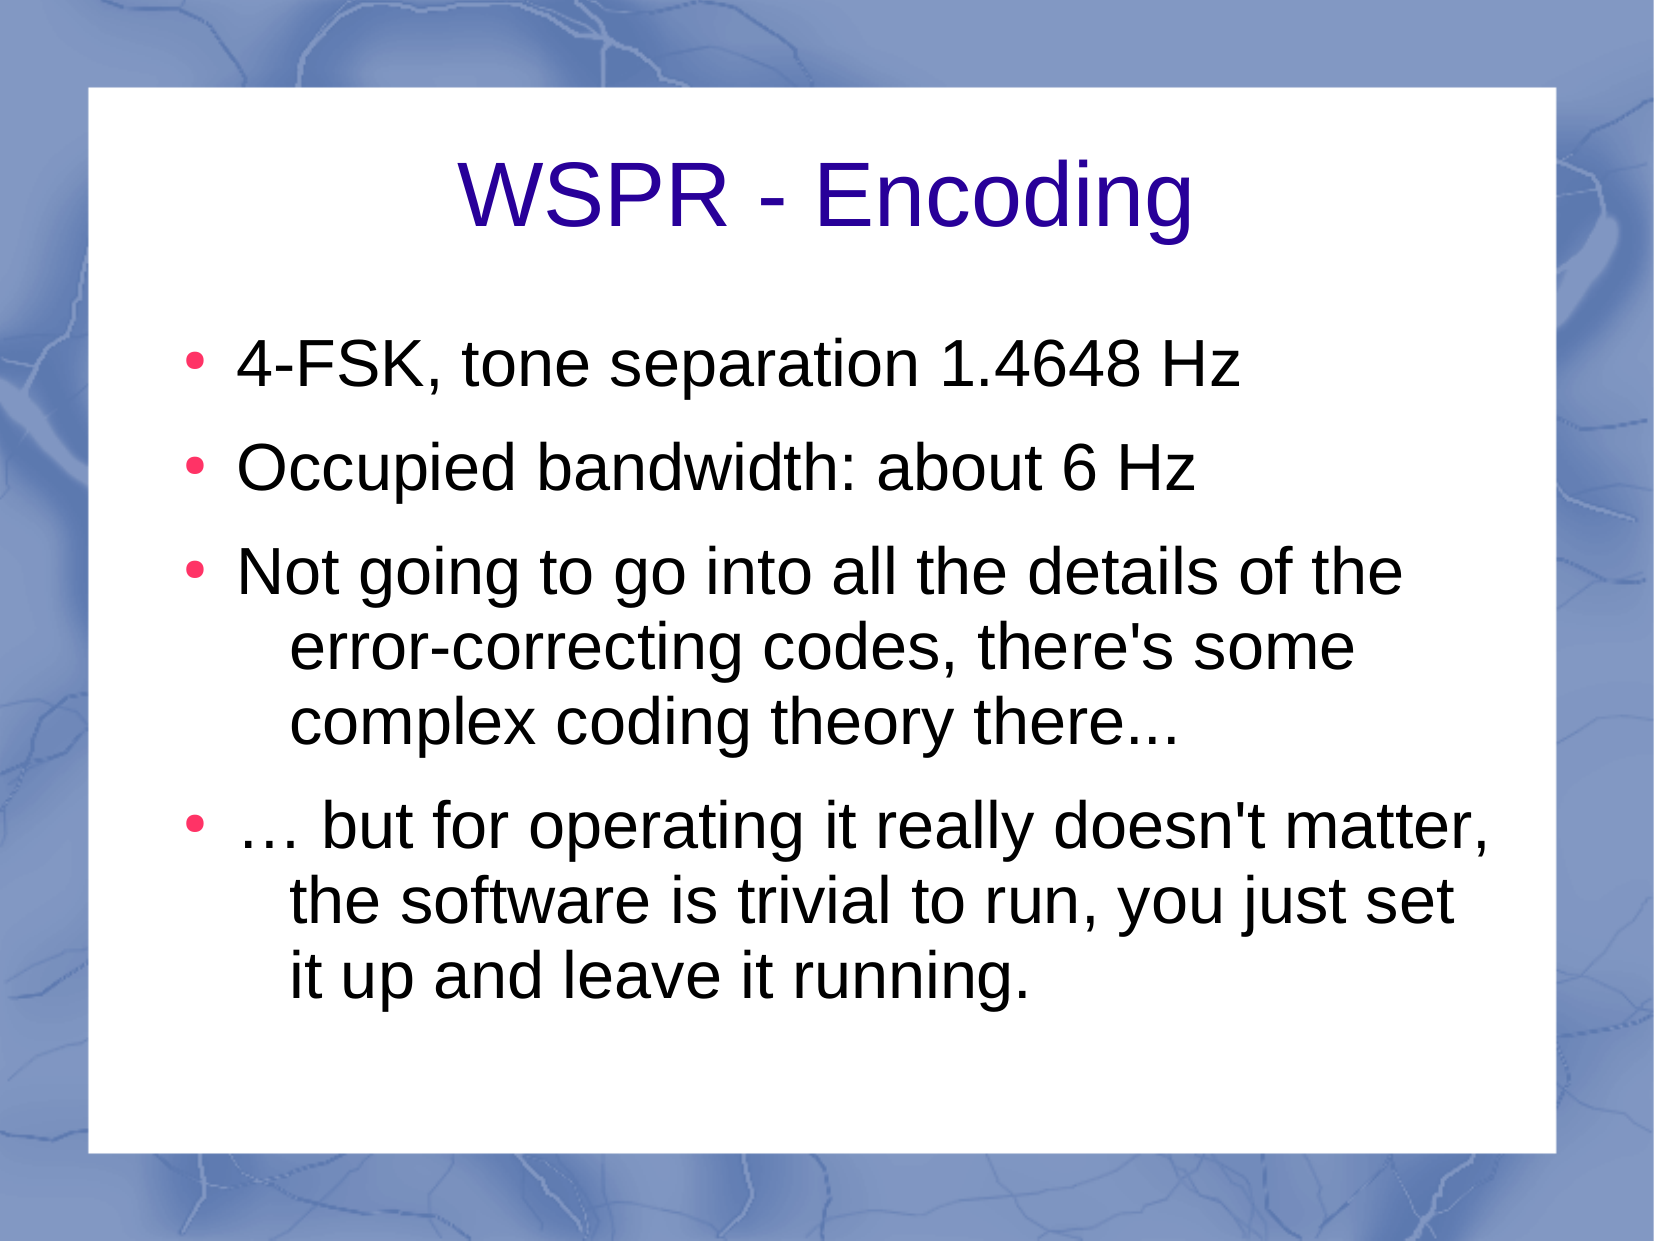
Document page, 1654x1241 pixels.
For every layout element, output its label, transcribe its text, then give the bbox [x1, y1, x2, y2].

title WSPR - Encoding [118, 98, 1536, 291]
list 4-FSK, tone separation 1.4648 Hz Occupied bandwidth: about 6 Hz Not going to go into all the details of the error-correcting codes, there's some complex coding theory there... … but for operating it really doesn't matter, the software is trivial to run, you just set it up and leave it running. [147, 325, 1506, 1011]
picture [0, 0, 1654, 1241]
